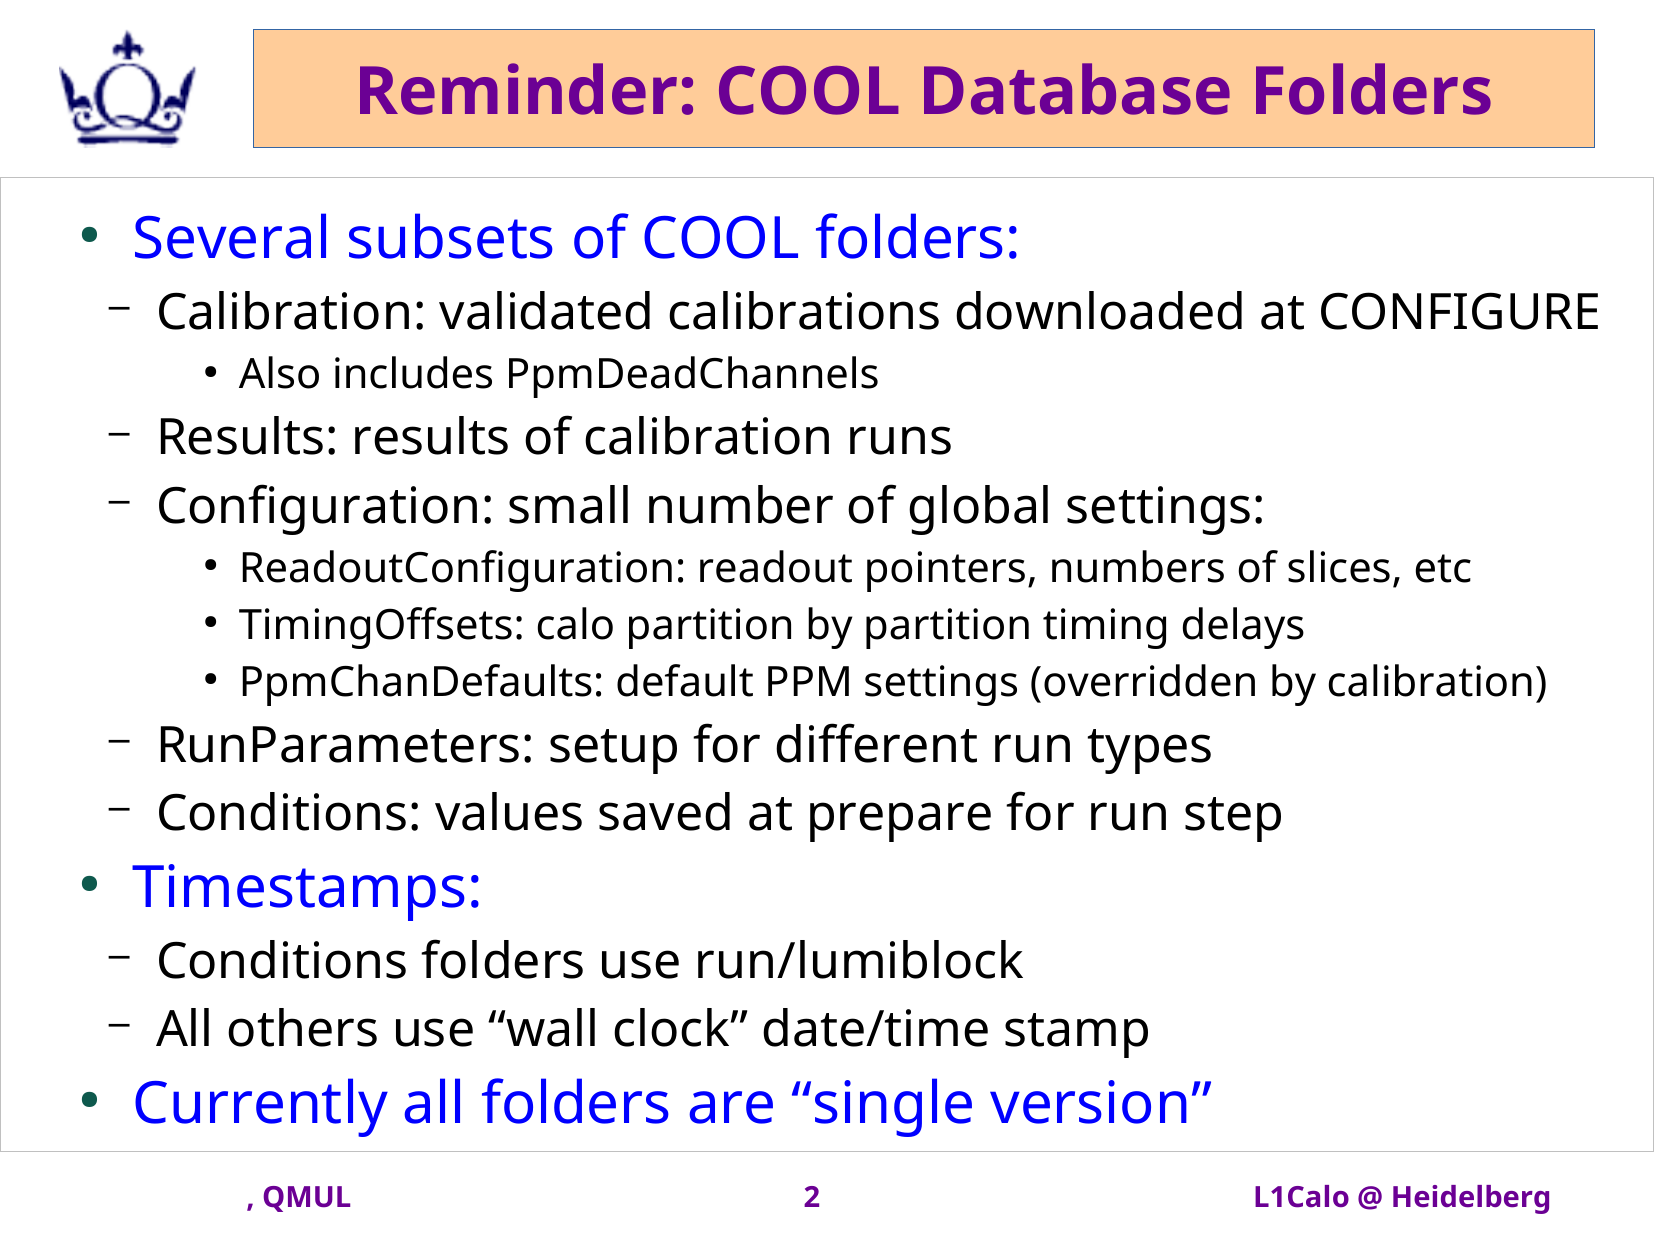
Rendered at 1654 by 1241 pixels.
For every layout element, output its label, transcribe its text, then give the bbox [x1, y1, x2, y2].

title Reminder: COOL Database Folders [253, 29, 1595, 148]
list Several subsets of COOL folders: Calibration: validated calibrations downloaded at CONFIGURE Also includes PpmDeadChannels Results: results of calibration runs Configuration: small number of global settings: ReadoutConfiguration: readout pointers, numbers of slices, etc TimingOffsets: calo partition by partition timing delays PpmChanDefaults: default PPM settings (overridden by calibration) RunParameters: setup for different run types Conditions: values saved at prepare for run step Timestamps: Conditions folders use run/lumiblock All others use “wall clock” date/time stamp Currently all folders are “single version” [61, 196, 1605, 1161]
picture [59, 29, 200, 148]
